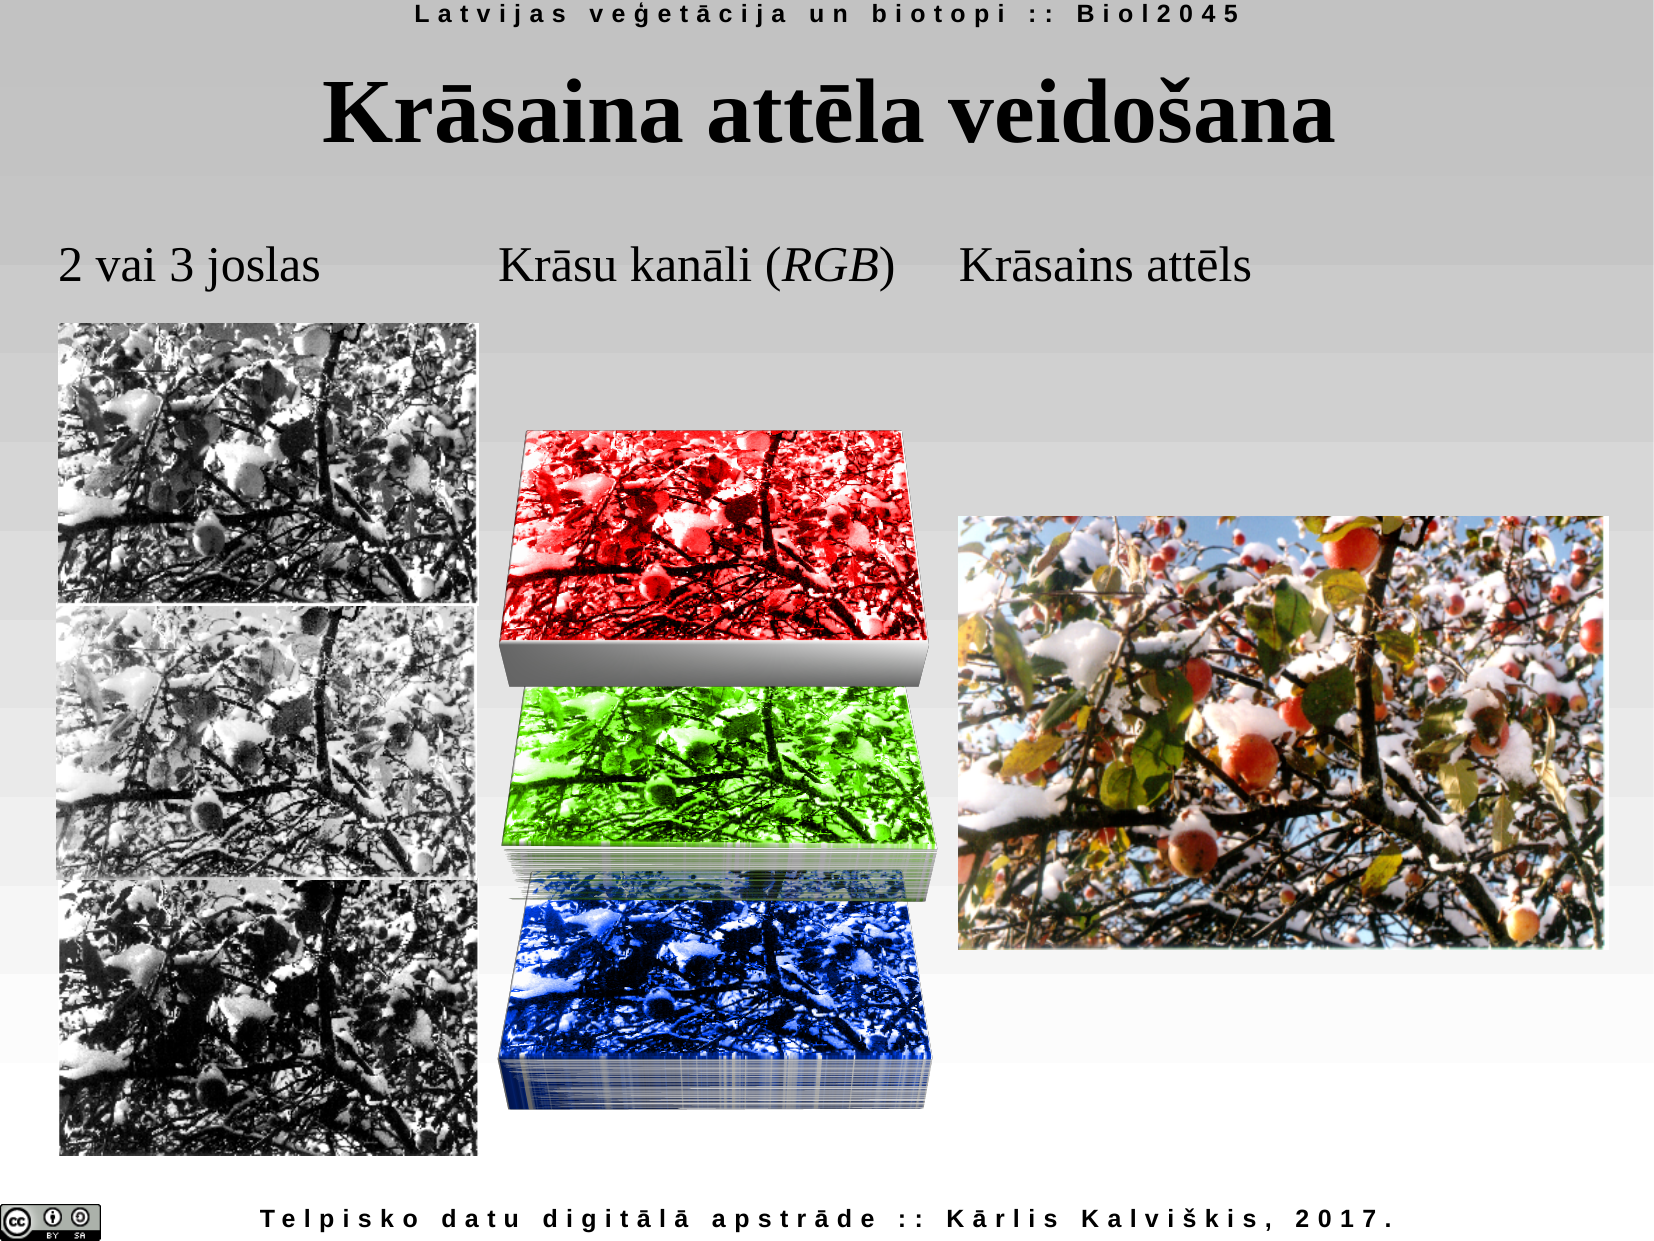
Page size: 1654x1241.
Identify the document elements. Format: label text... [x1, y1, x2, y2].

text_box Krāsains attēls [958, 236, 1253, 293]
picture [0, 0, 1654, 1241]
title Krāsaina attēla veidošana [34, 61, 1626, 296]
text_box 2 vai 3 joslas [58, 236, 322, 293]
text_box Krāsu kanāli (RGB) [498, 236, 896, 293]
